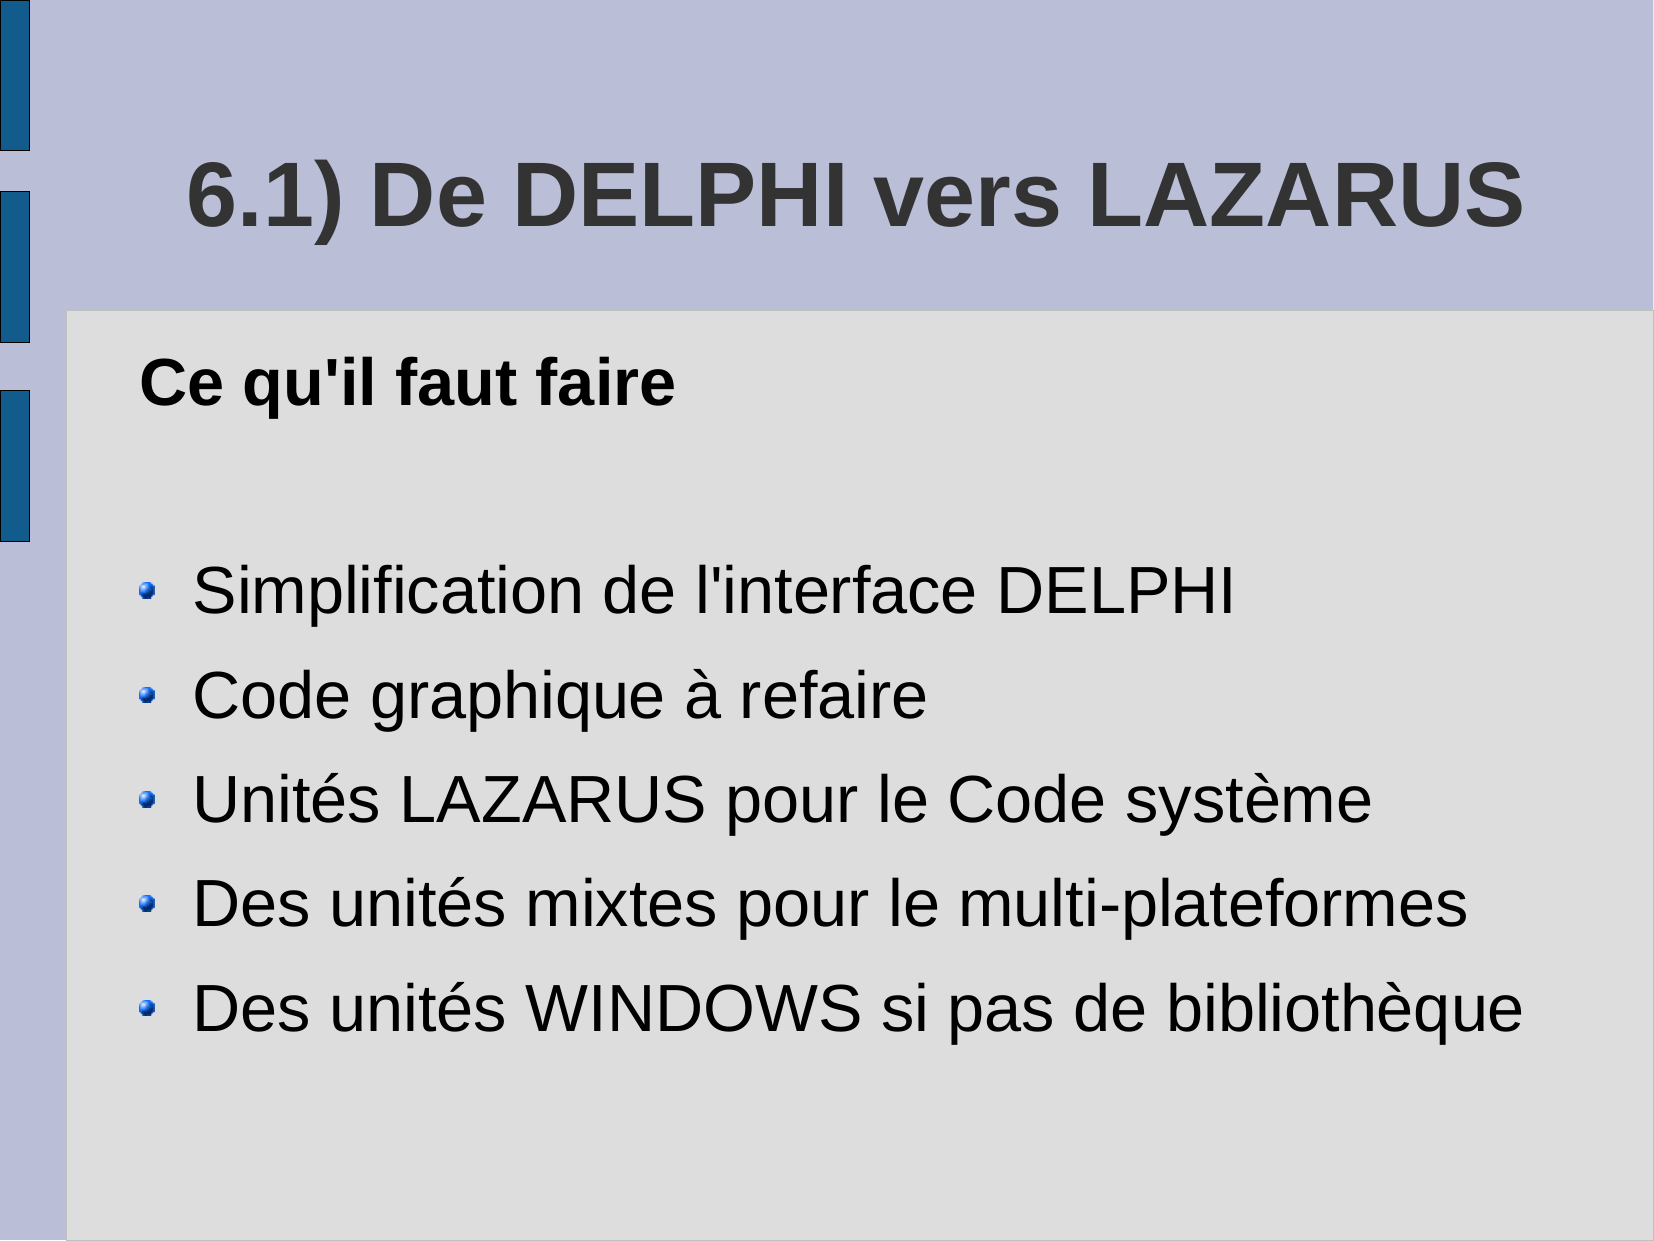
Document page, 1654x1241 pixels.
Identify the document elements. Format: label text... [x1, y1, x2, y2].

title 6.1) De DELPHI vers LAZARUS [121, 91, 1534, 299]
list Ce qu'il faut faire Simplification de l'interface DELPHI Code graphique à refaire Unités LAZARUS pour le Code système Des unités mixtes pour le multi-plateformes Des unités WINDOWS si pas de bibliothèque [121, 344, 1534, 1127]
